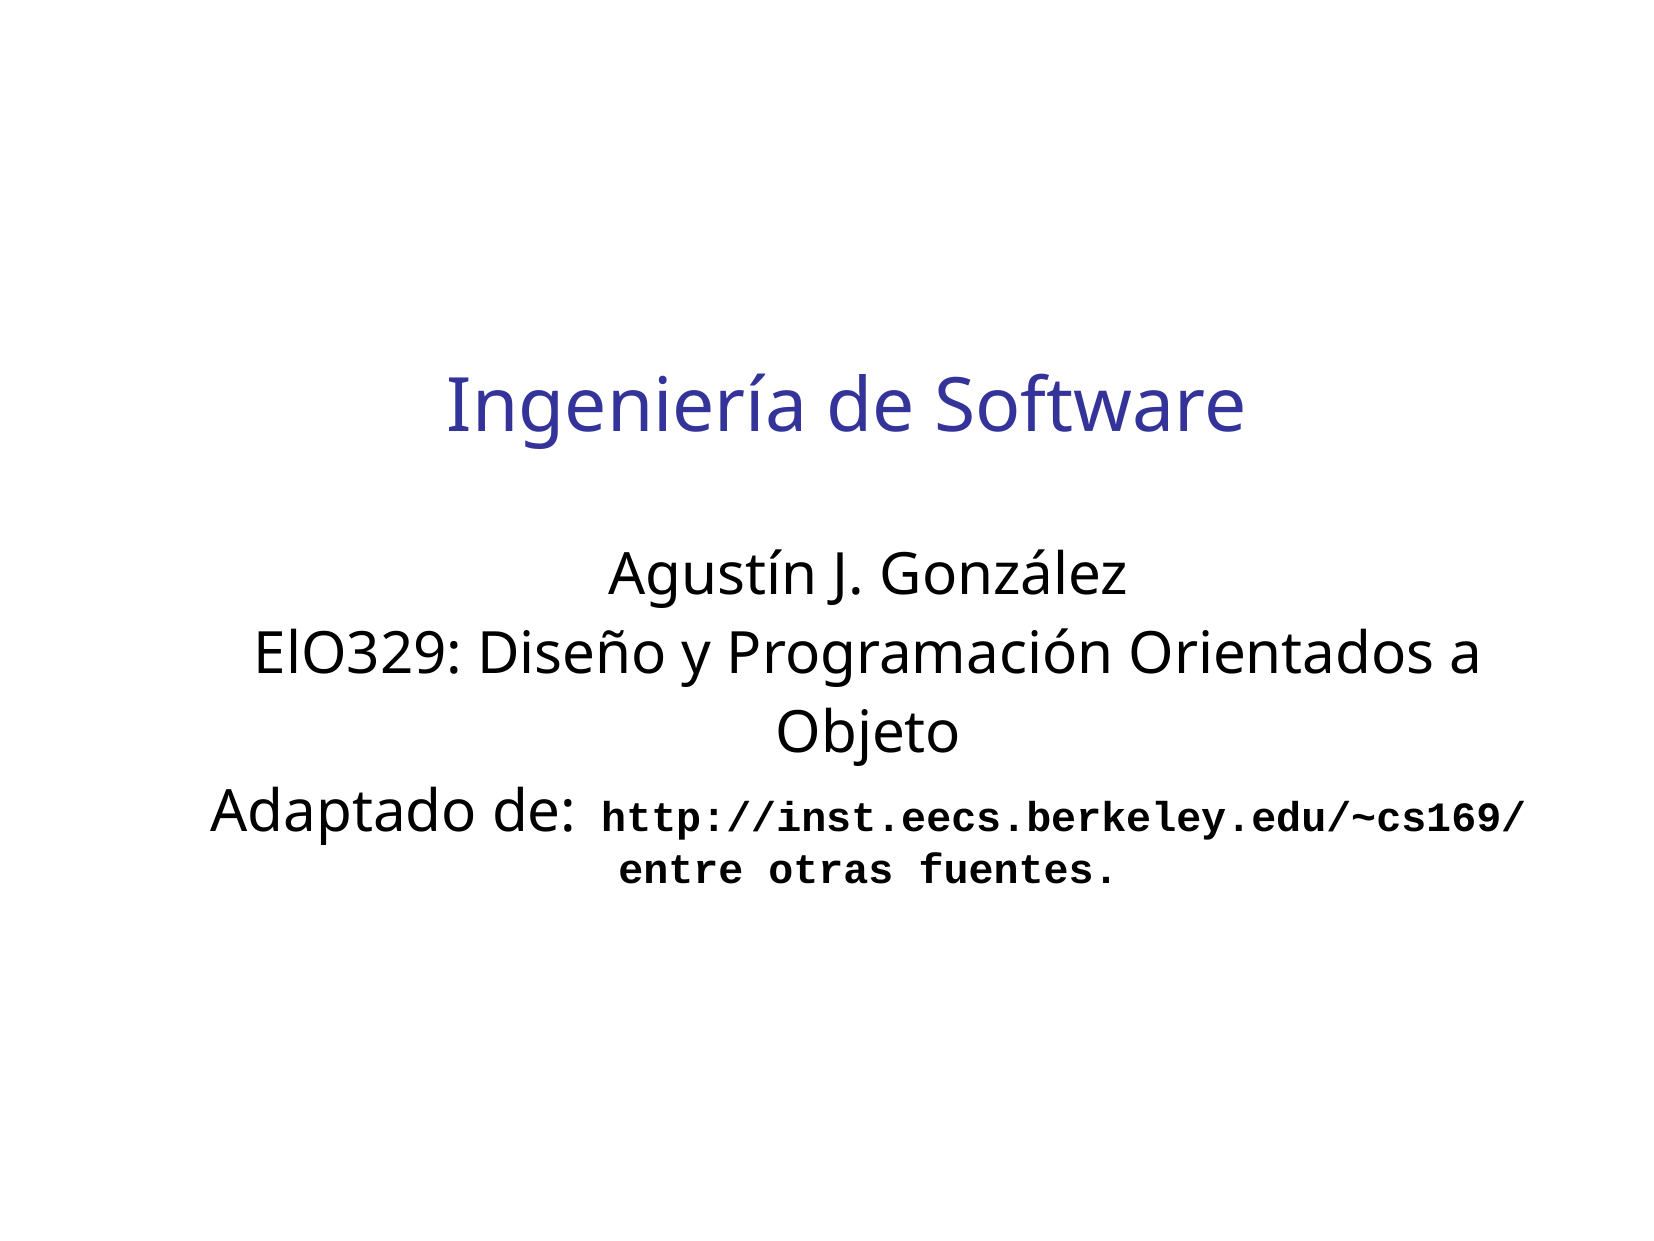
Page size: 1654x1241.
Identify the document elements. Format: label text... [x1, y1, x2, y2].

subtitle Agustín J. González ElO329: Diseño y Programación Orientados a Objeto Adaptado de: http://inst.eecs.berkeley.edu/~cs169/ entre otras fuentes. [86, 554, 1576, 874]
title Ingeniería de Software [112, 332, 1601, 471]
